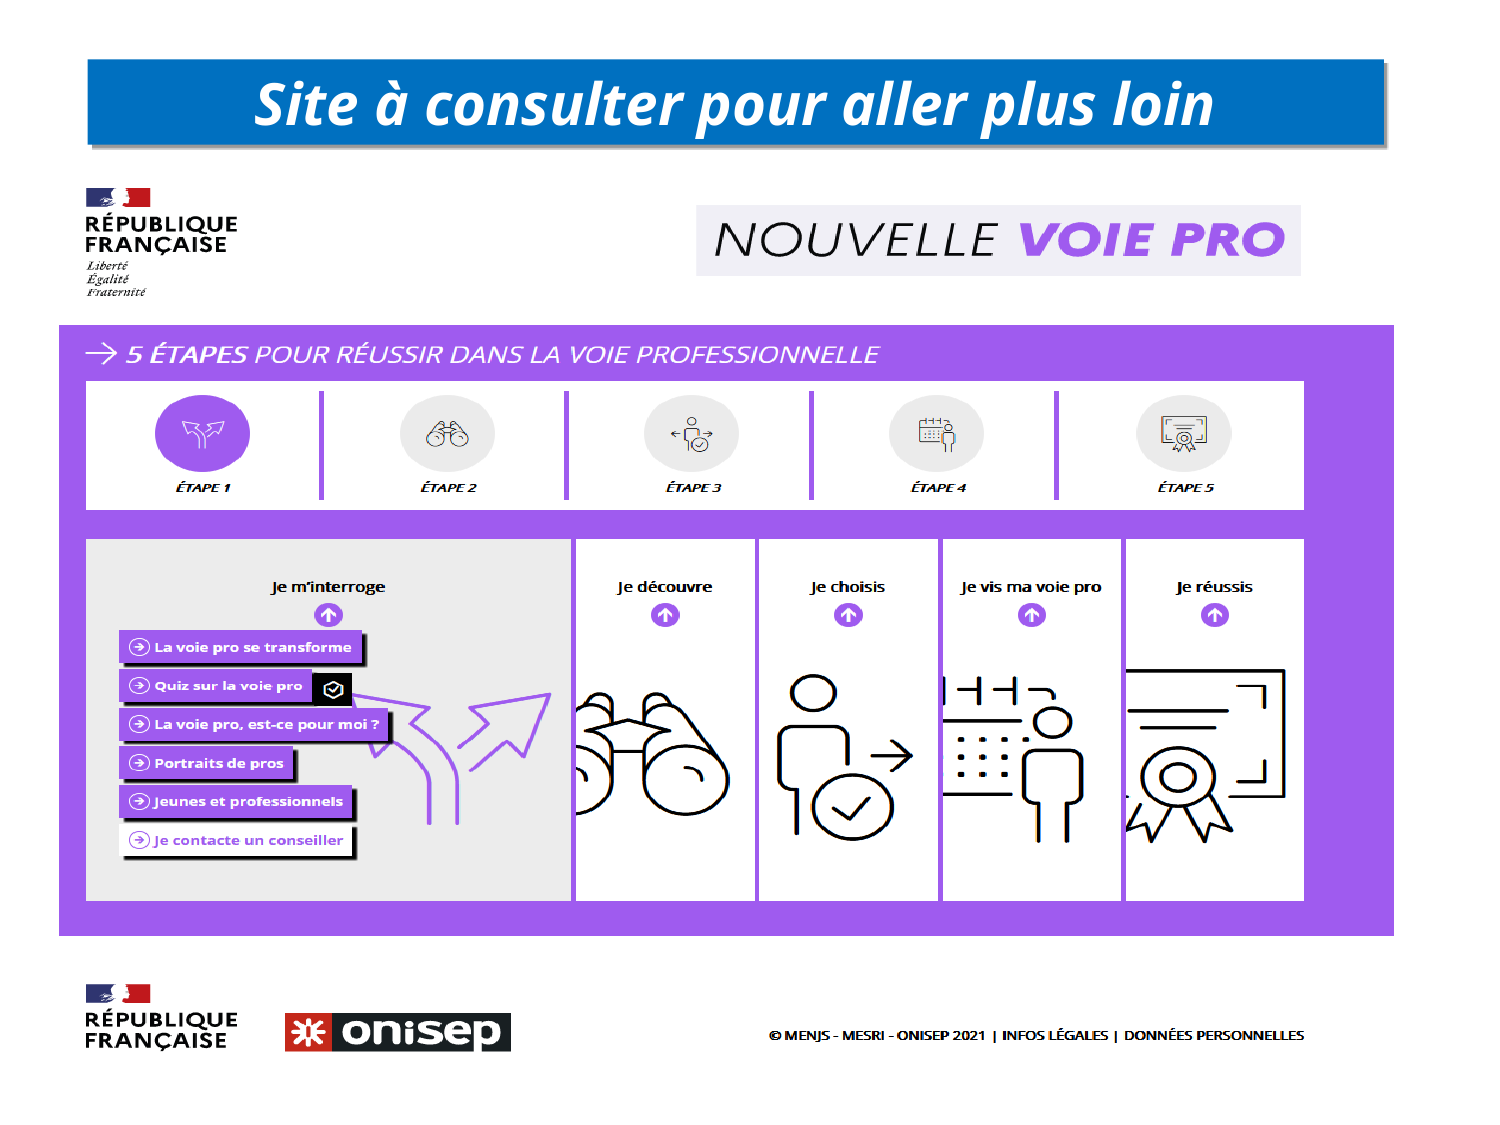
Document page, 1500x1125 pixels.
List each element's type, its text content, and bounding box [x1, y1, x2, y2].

text_box Site à consulter pour aller plus loin [87, 59, 1384, 145]
picture [59, 177, 1394, 1052]
